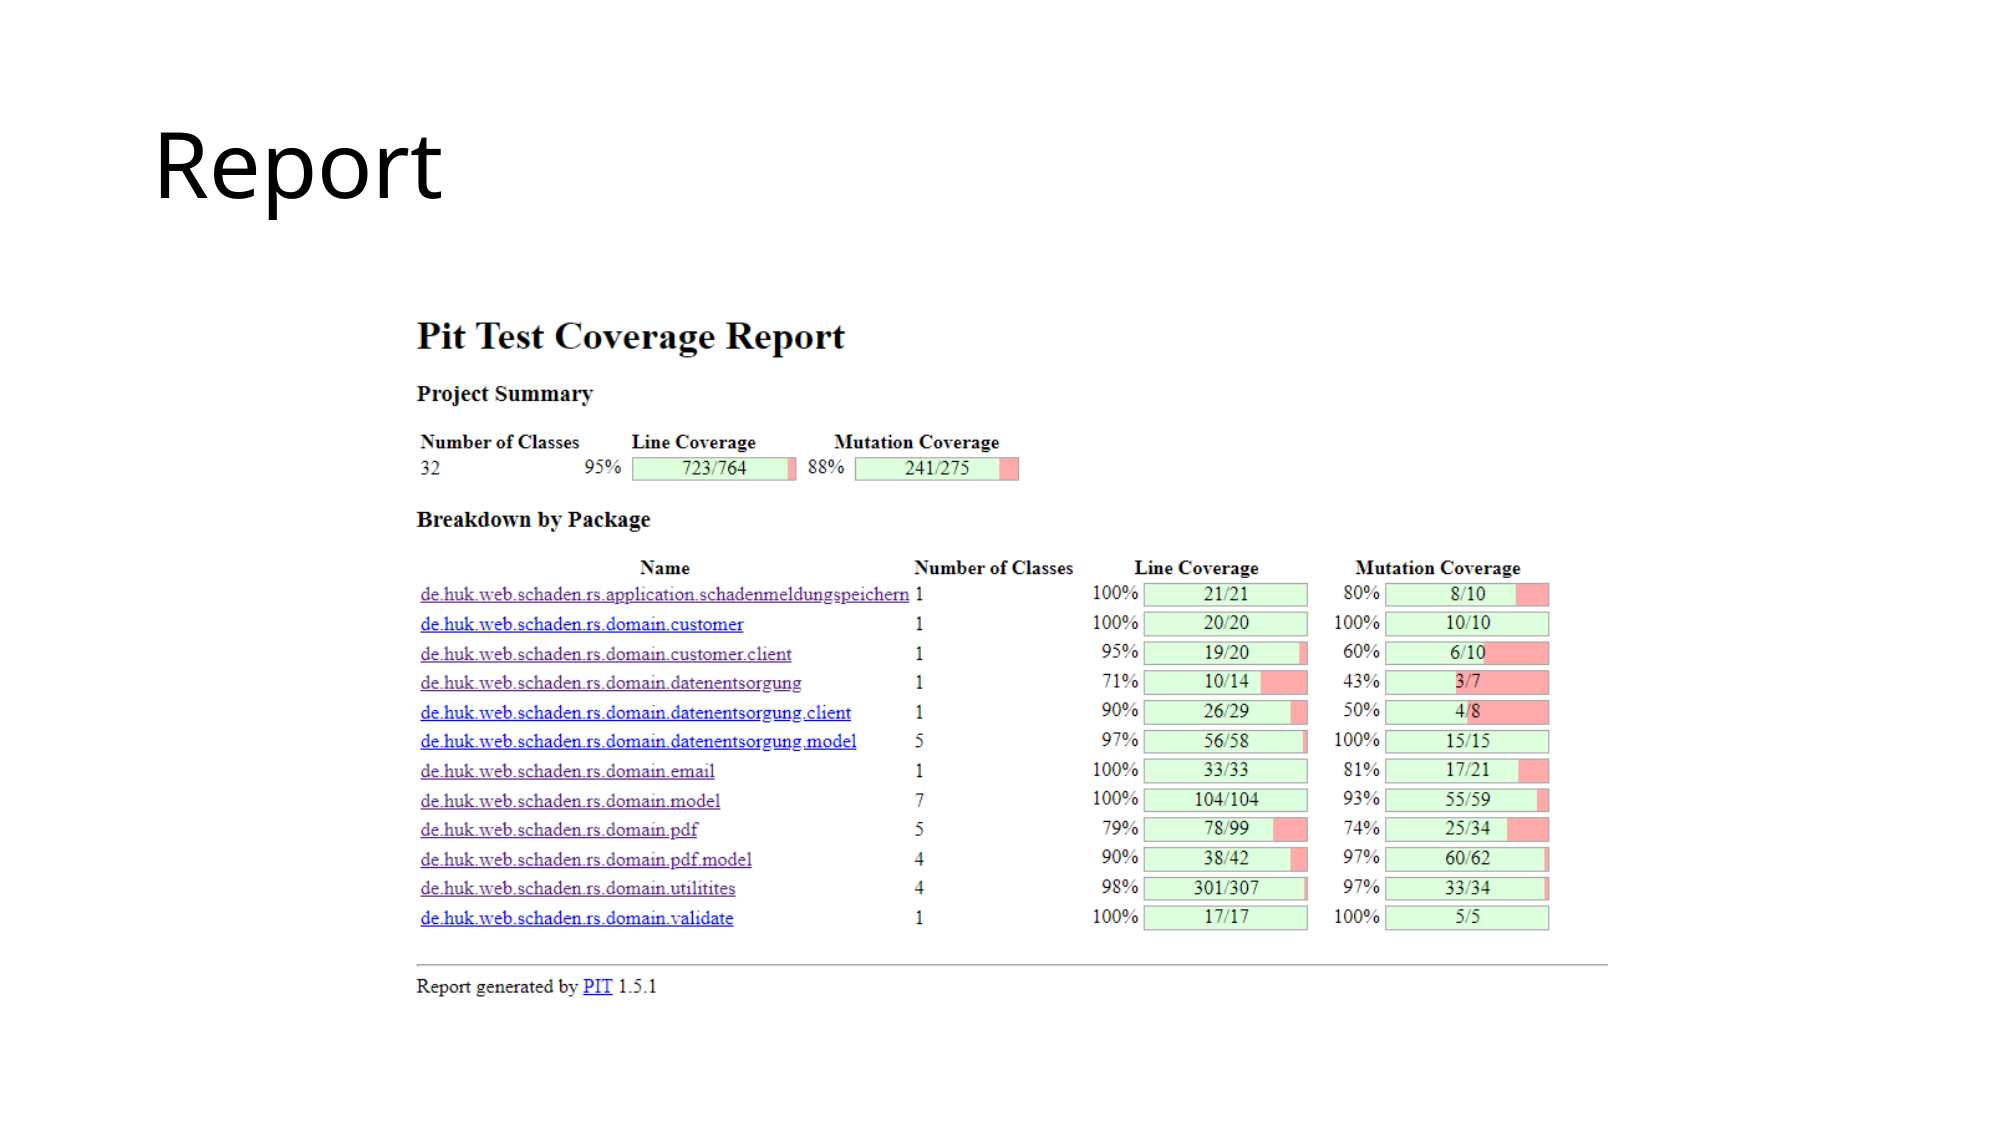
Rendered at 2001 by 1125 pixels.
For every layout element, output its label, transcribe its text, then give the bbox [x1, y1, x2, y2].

picture [392, 299, 1608, 1014]
title Report [137, 59, 1863, 278]
